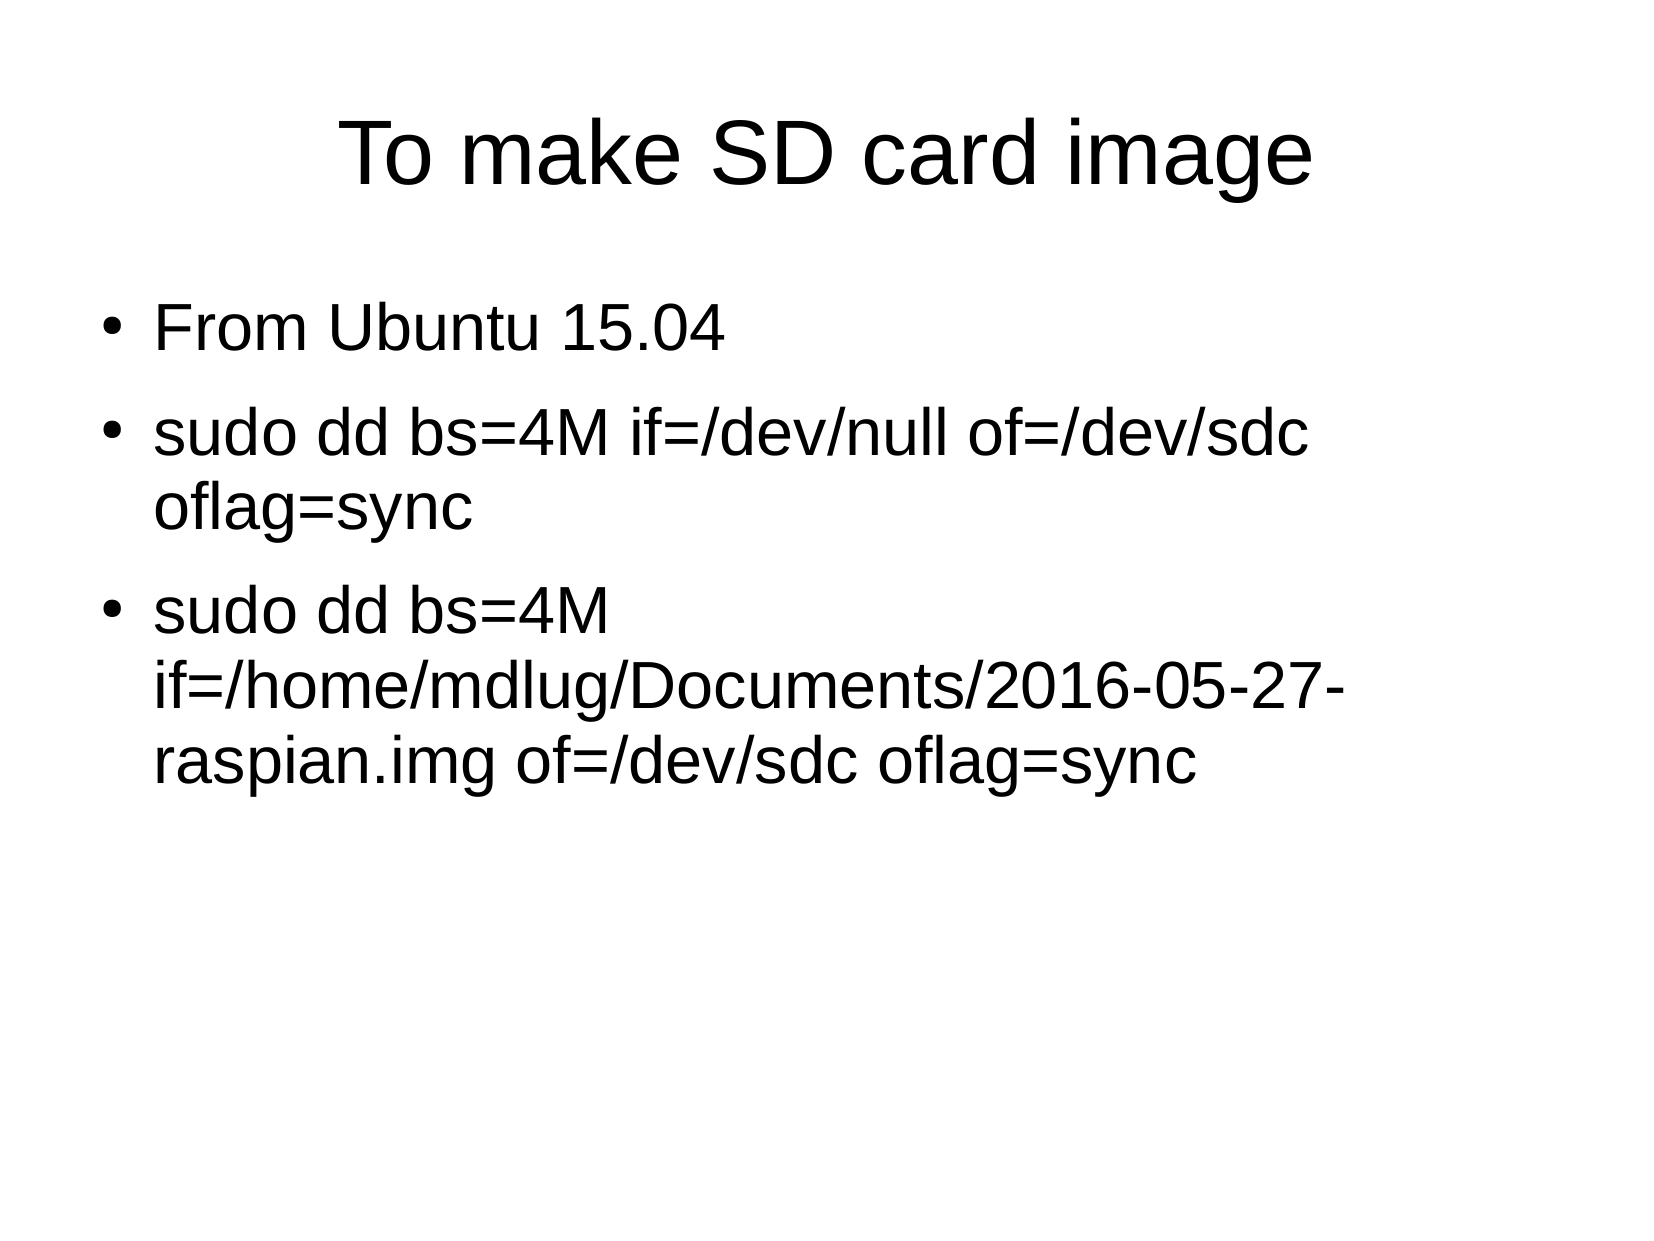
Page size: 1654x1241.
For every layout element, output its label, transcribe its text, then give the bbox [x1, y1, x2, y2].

list From Ubuntu 15.04 sudo dd bs=4M if=/dev/null of=/dev/sdc oflag=sync sudo dd bs=4M if=/home/mdlug/Documents/2016-05-27-raspian.img of=/dev/sdc oflag=sync [82, 290, 1571, 1010]
title To make SD card image [82, 49, 1571, 257]
